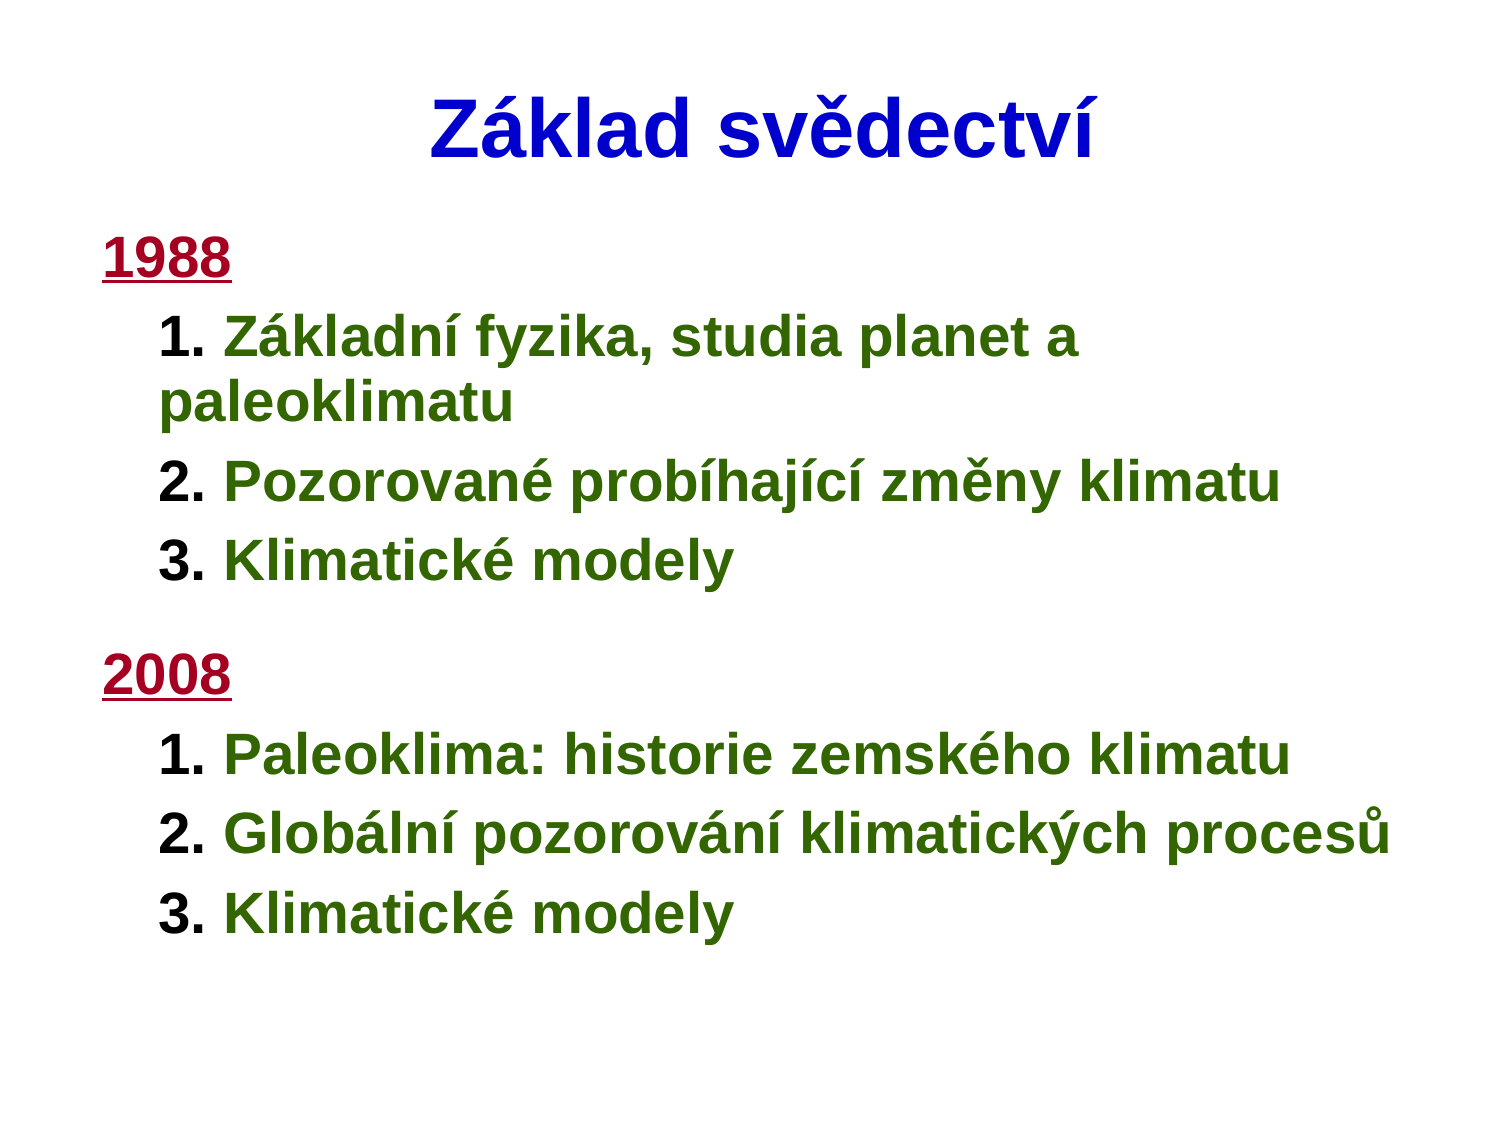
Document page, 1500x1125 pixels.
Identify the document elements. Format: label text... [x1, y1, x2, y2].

list Základ svědectví 1988 1. Základní fyzika, studia planet a paleoklimatu 2. Pozorované probíhající změny klimatu 3. Klimatické modely 2008 1. Paleoklima: historie zemského klimatu 2. Globální pozorování klimatických procesů 3. Klimatické modely [87, 75, 1438, 1051]
